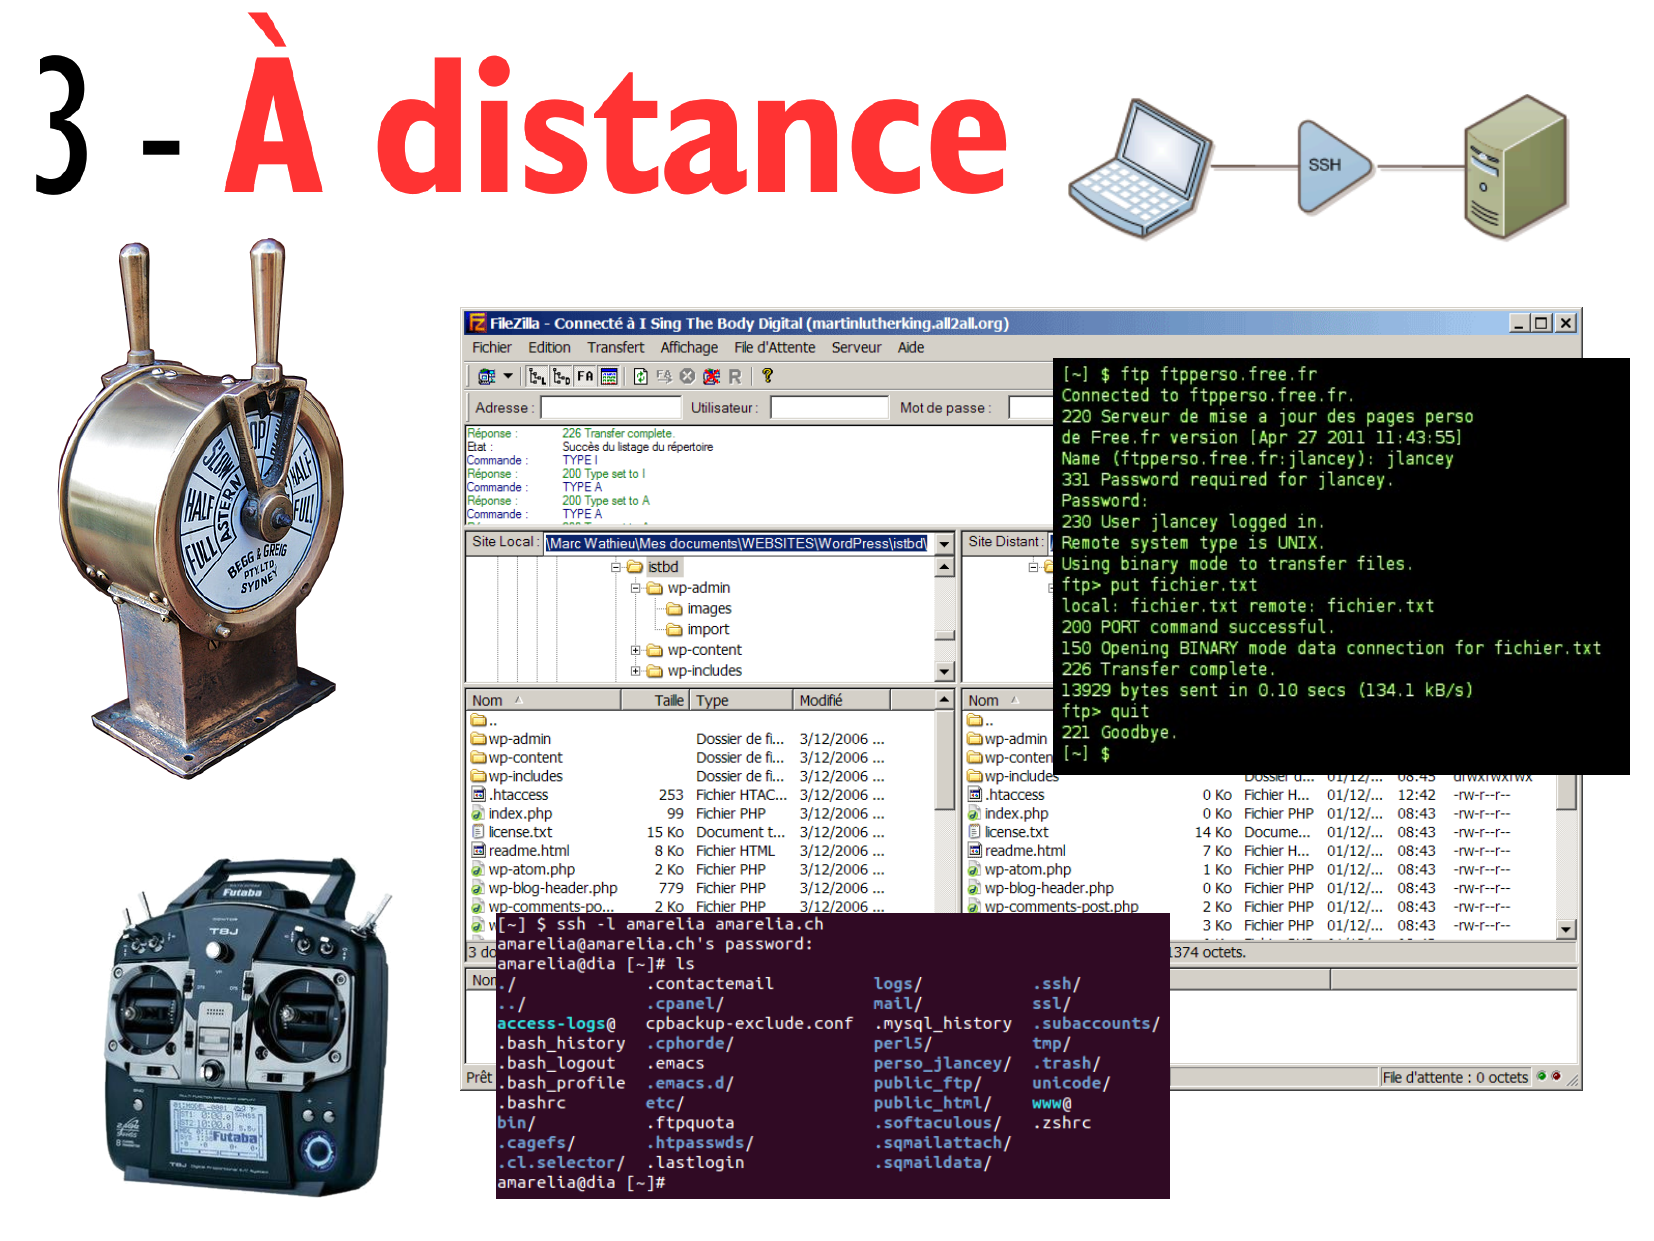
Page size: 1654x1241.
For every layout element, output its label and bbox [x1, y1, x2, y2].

picture [460, 307, 1630, 1199]
picture [23, 224, 402, 792]
picture [23, 9, 1028, 212]
picture [1068, 94, 1583, 254]
picture [47, 826, 449, 1229]
